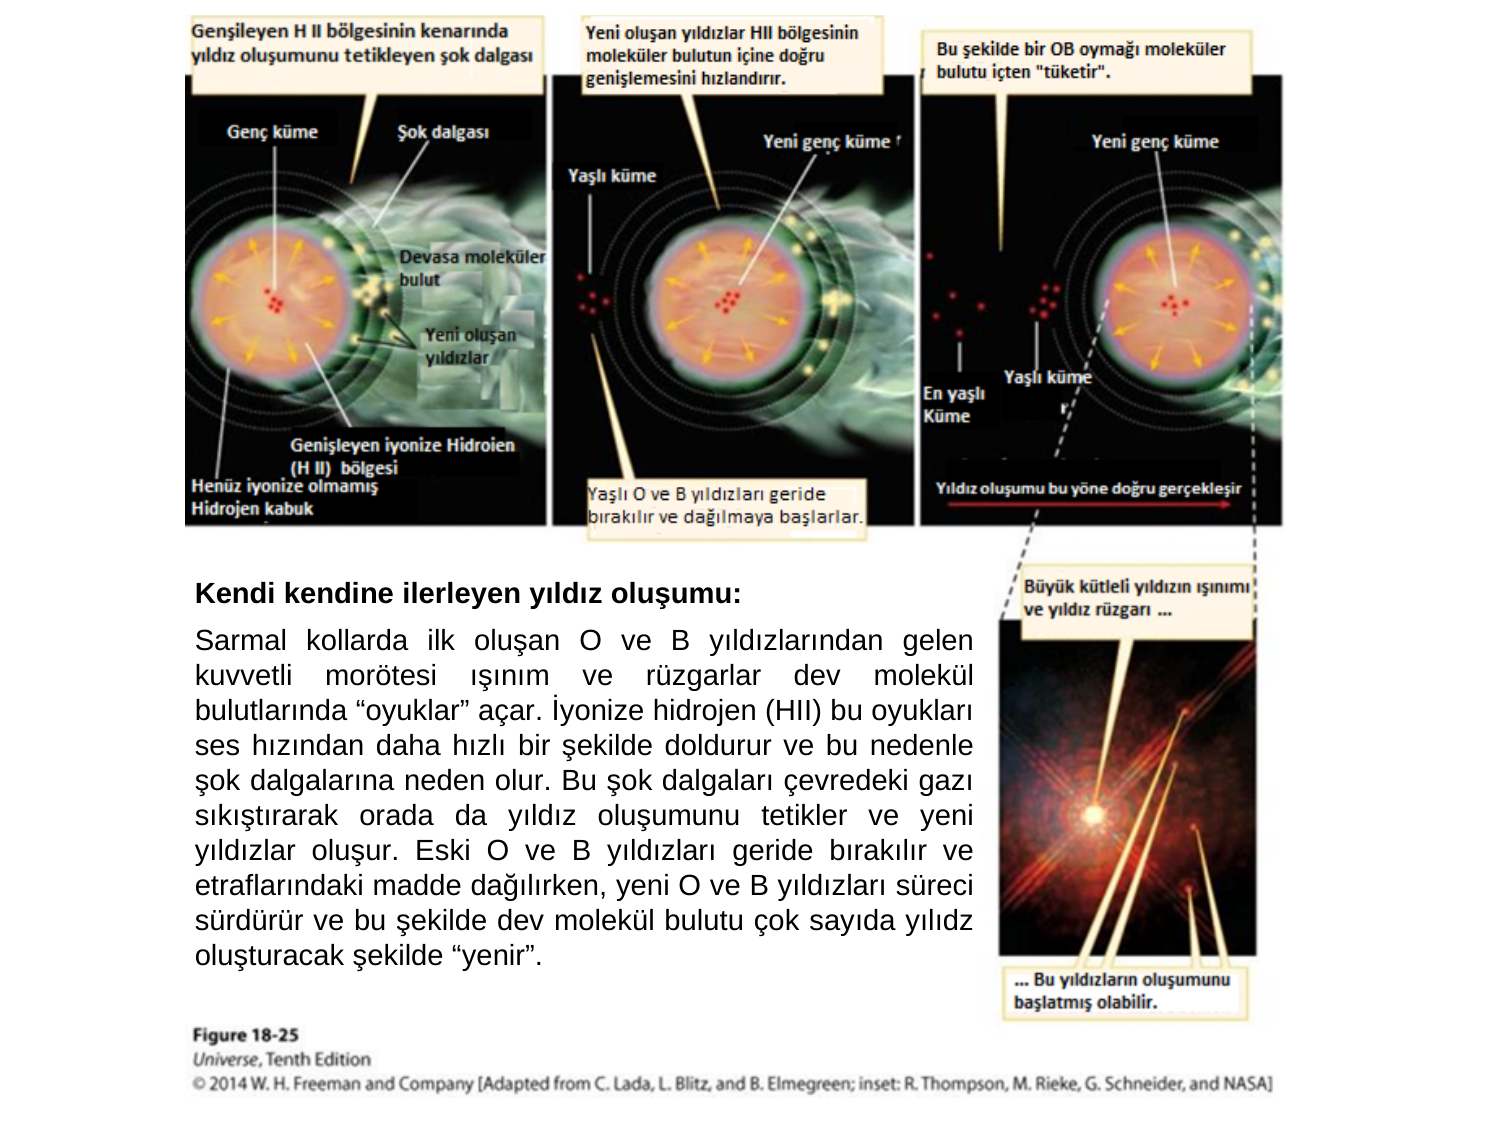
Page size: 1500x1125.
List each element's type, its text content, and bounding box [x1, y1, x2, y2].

text_box Kendi kendine ilerleyen yıldız oluşumu: Sarmal kollarda ilk oluşan O ve B yıldızlarından gelen kuvvetli morötesi ışınım ve rüzgarlar dev molekül bulutlarında “oyuklar” açar. İyonize hidrojen (HII) bu oyukları ses hızından daha hızlı bir şekilde doldurur ve bu nedenle şok dalgalarına neden olur. Bu şok dalgaları çevredeki gazı sıkıştırarak orada da yıldız oluşumunu tetikler ve yeni yıldızlar oluşur. Eski O ve B yıldızları geride bırakılır ve etraflarındaki madde dağılırken, yeni O ve B yıldızları süreci sürdürür ve bu şekilde dev molekül bulutu çok sayıda yılıdz oluşturacak şekilde “yenir”. [180, 567, 991, 1002]
picture [185, 15, 1286, 1103]
